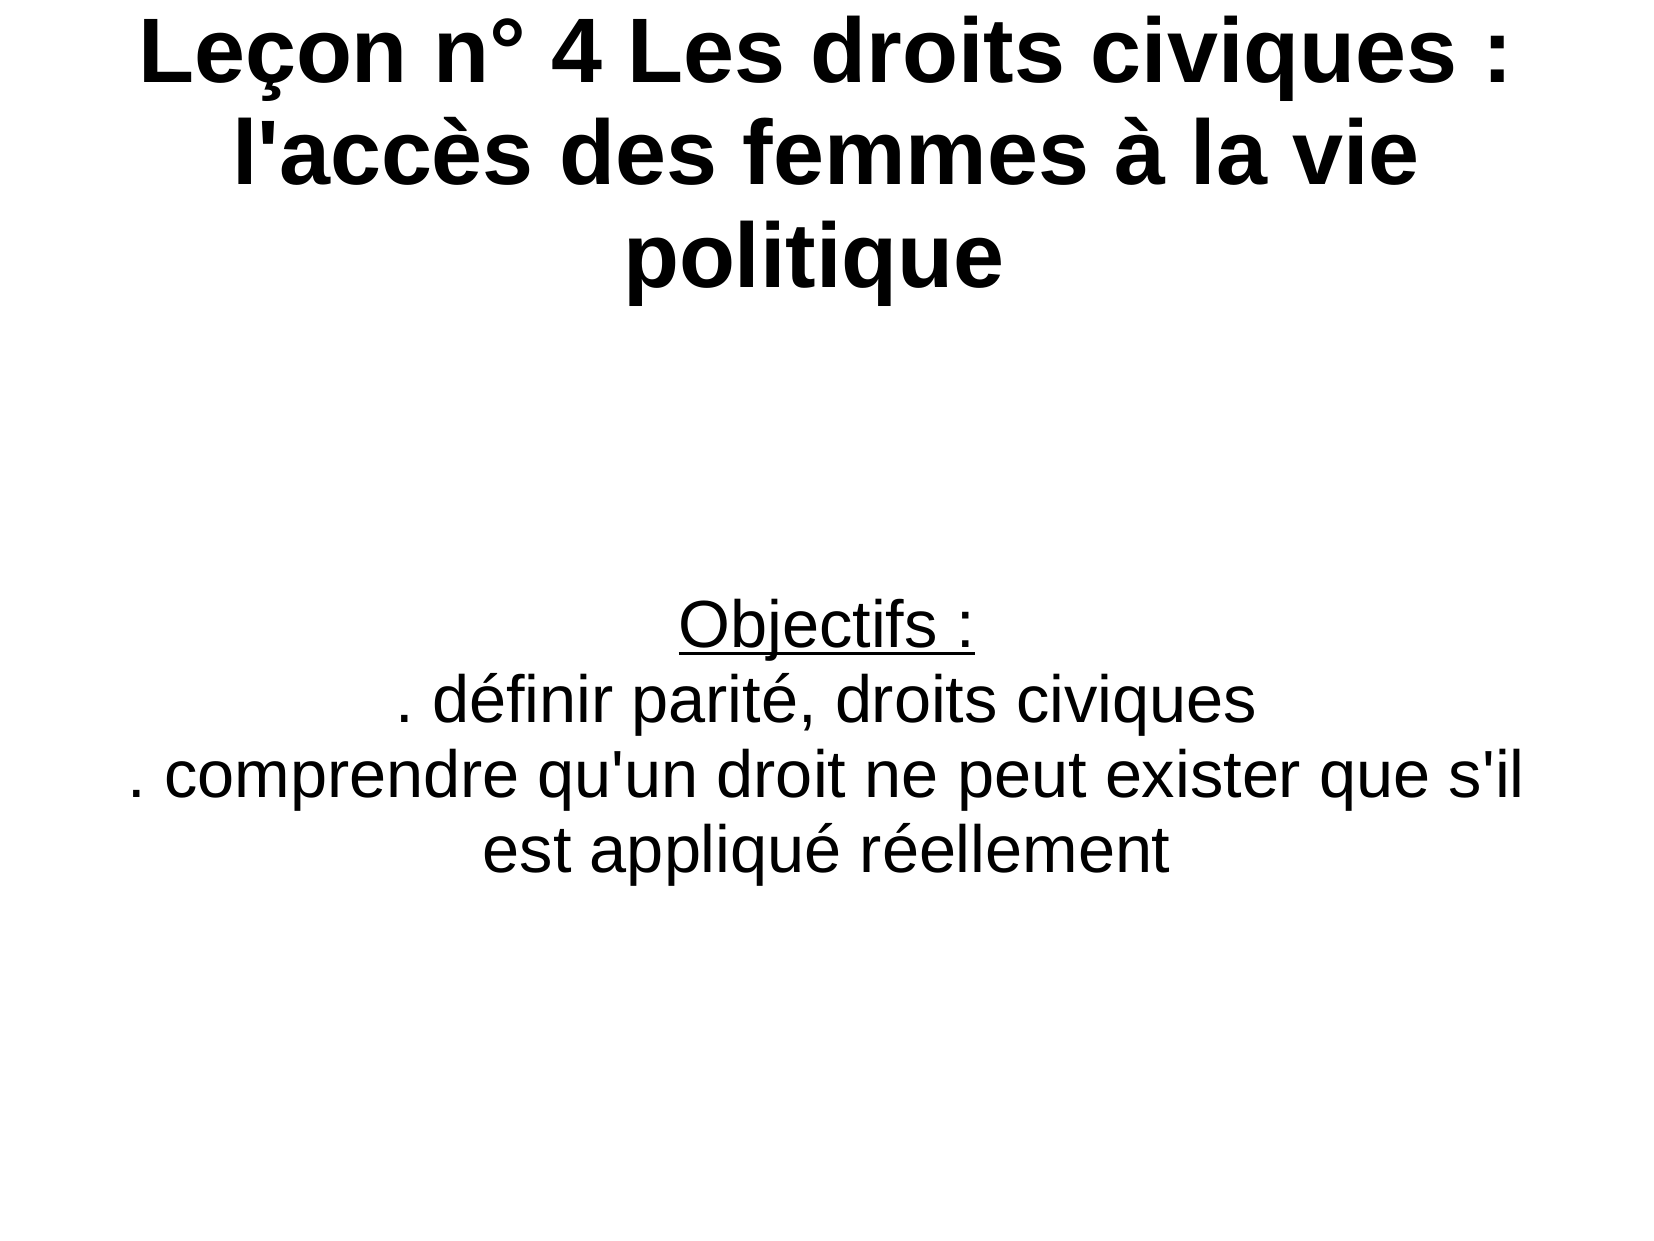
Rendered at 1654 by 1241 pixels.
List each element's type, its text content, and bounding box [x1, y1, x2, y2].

subtitle Objectifs : . définir parité, droits civiques . comprendre qu'un droit ne peut exister que s'il est appliqué réellement [82, 297, 1571, 1102]
title Leçon n° 4 Les droits civiques : l'accès des femmes à la vie politique [82, 0, 1571, 297]
